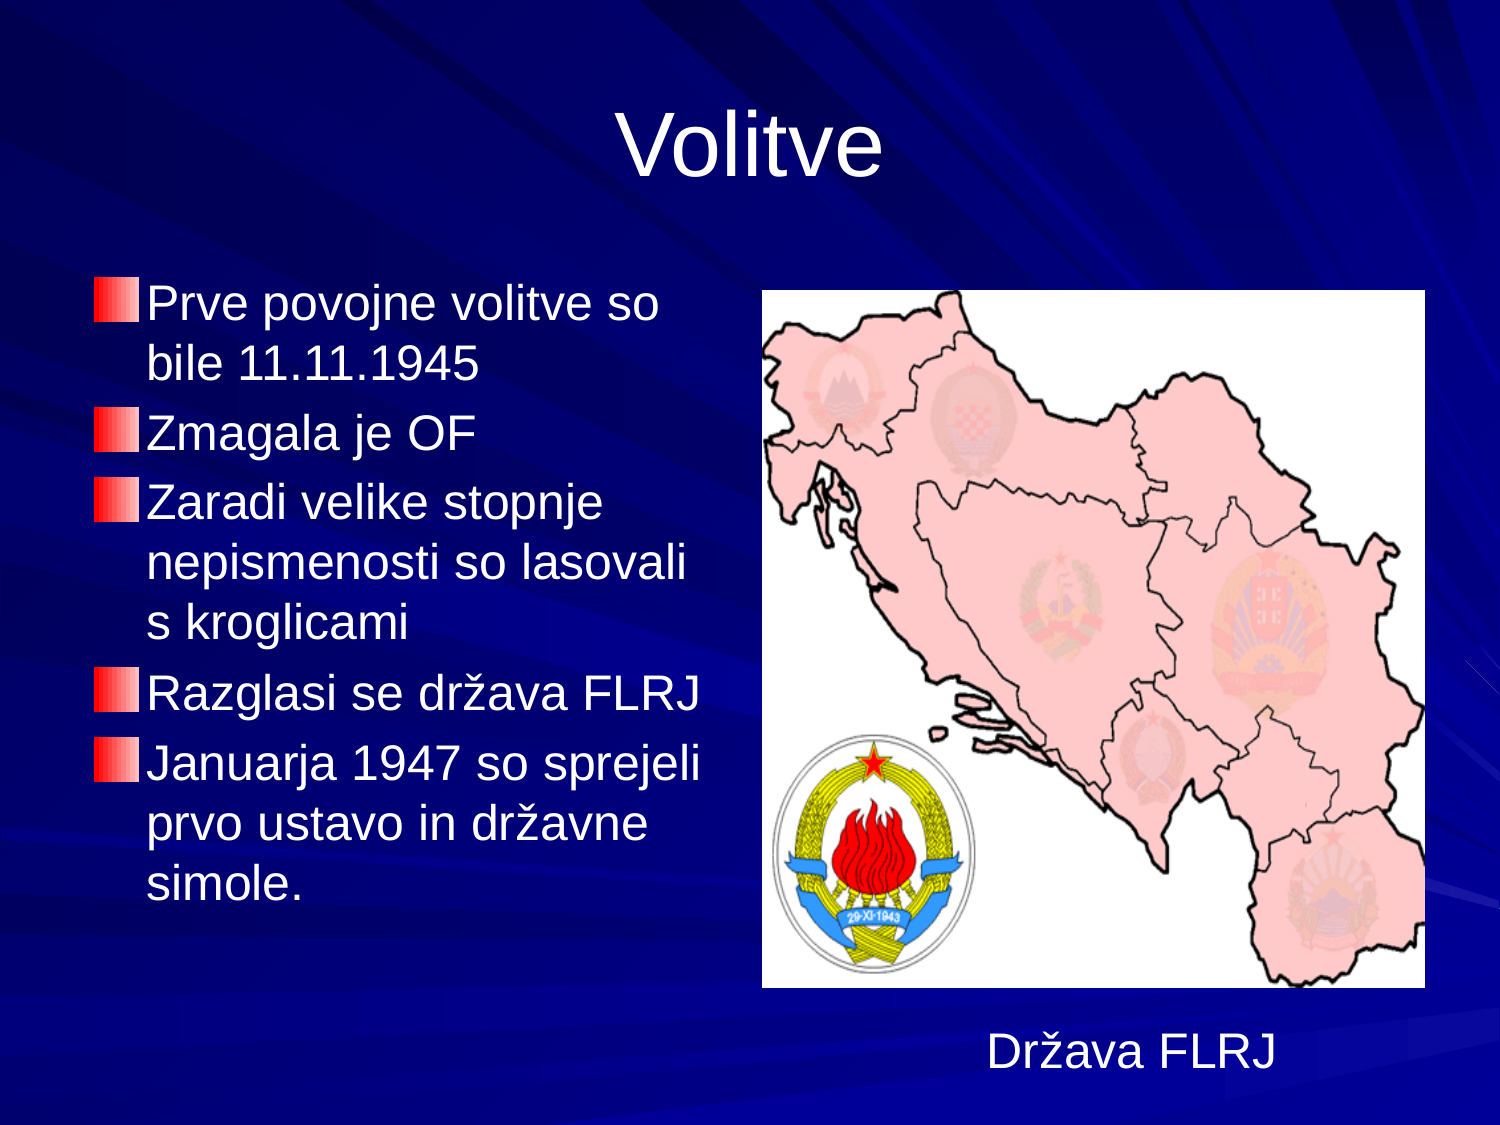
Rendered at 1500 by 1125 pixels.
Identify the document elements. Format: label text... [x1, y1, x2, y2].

title Volitve [75, 45, 1425, 234]
text_box Država FLRJ [761, 1011, 1400, 1087]
picture [762, 290, 1425, 988]
list Prve povojne volitve so bile 11.11.1945 Zmagala je OF Zaradi velike stopnje nepismenosti so lasovali s kroglicami Razglasi se država FLRJ Januarja 1947 so sprejeli prvo ustavo in državne simole. [75, 262, 738, 1006]
